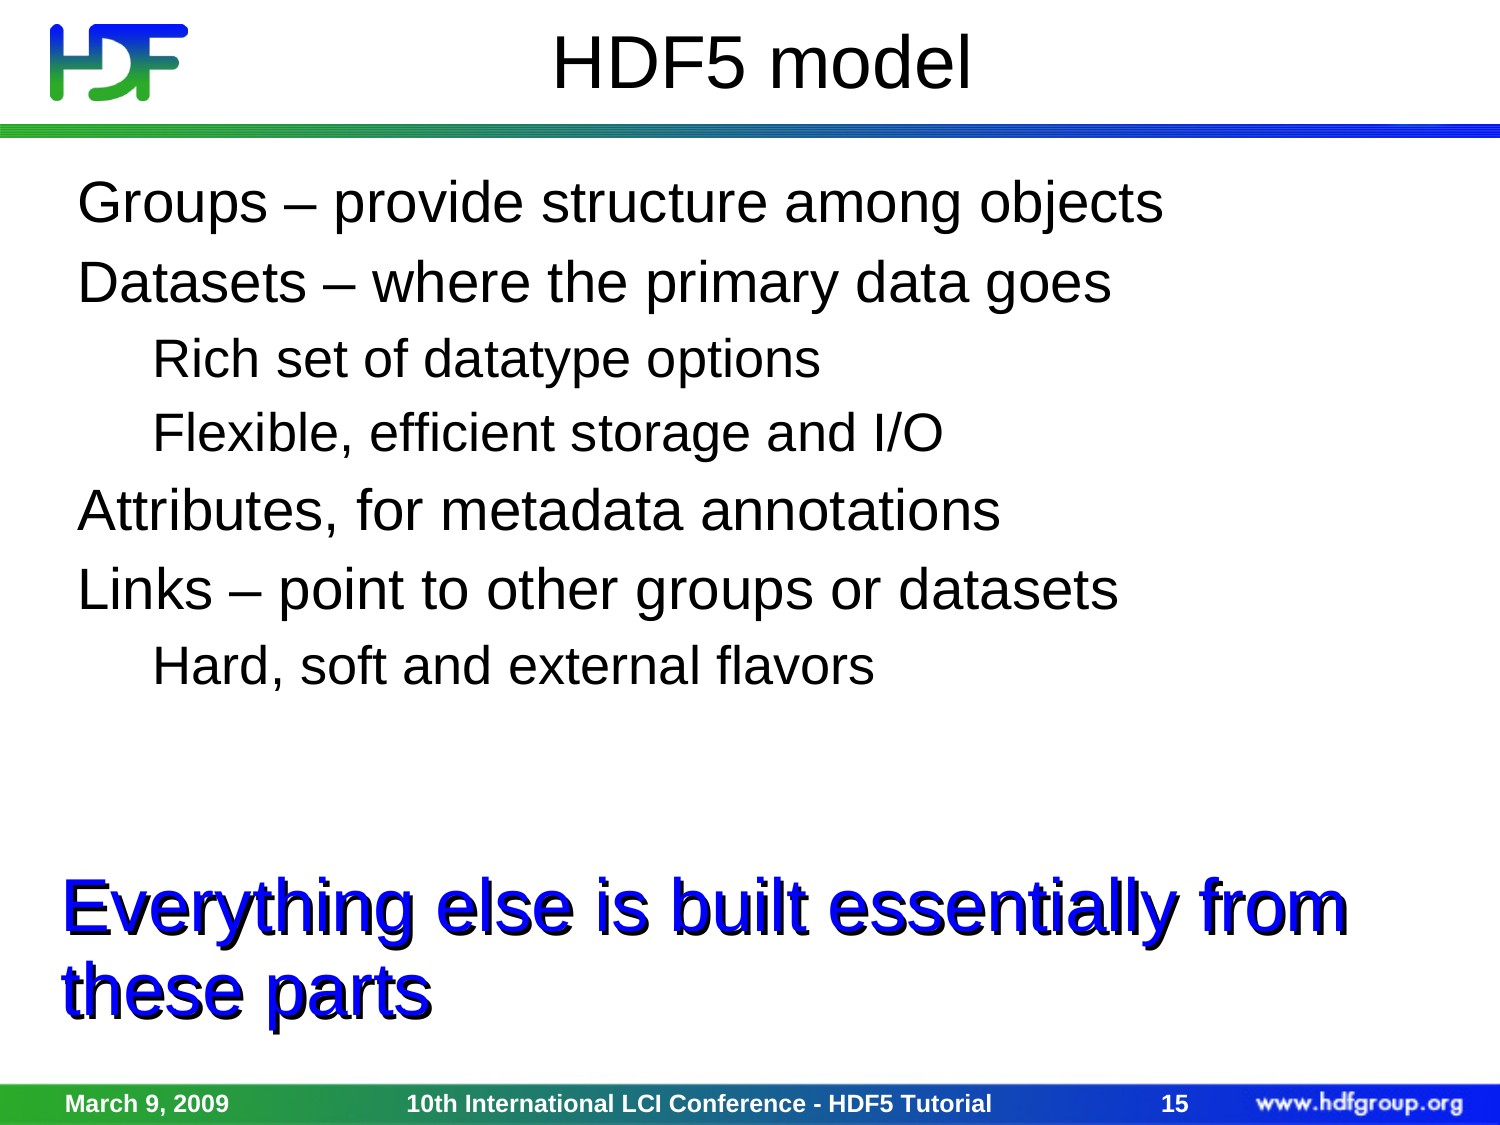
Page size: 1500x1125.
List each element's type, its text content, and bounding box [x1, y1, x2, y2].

text_box Everything else is built essentially from these parts [46, 856, 1459, 1040]
picture [0, 0, 1500, 1125]
text_box 10th International LCI Conference - HDF5 Tutorial [374, 1087, 1026, 1125]
list Groups – provide structure among objects Datasets – where the primary data goes Rich set of datatype options Flexible, efficient storage and I/O Attributes, for metadata annotations Links – point to other groups or datasets Hard, soft and external flavors [62, 162, 1450, 703]
text_box <number> [1112, 1087, 1238, 1125]
title HDF5 model [187, 13, 1338, 113]
text_box March 9, 2009 [49, 1087, 374, 1125]
